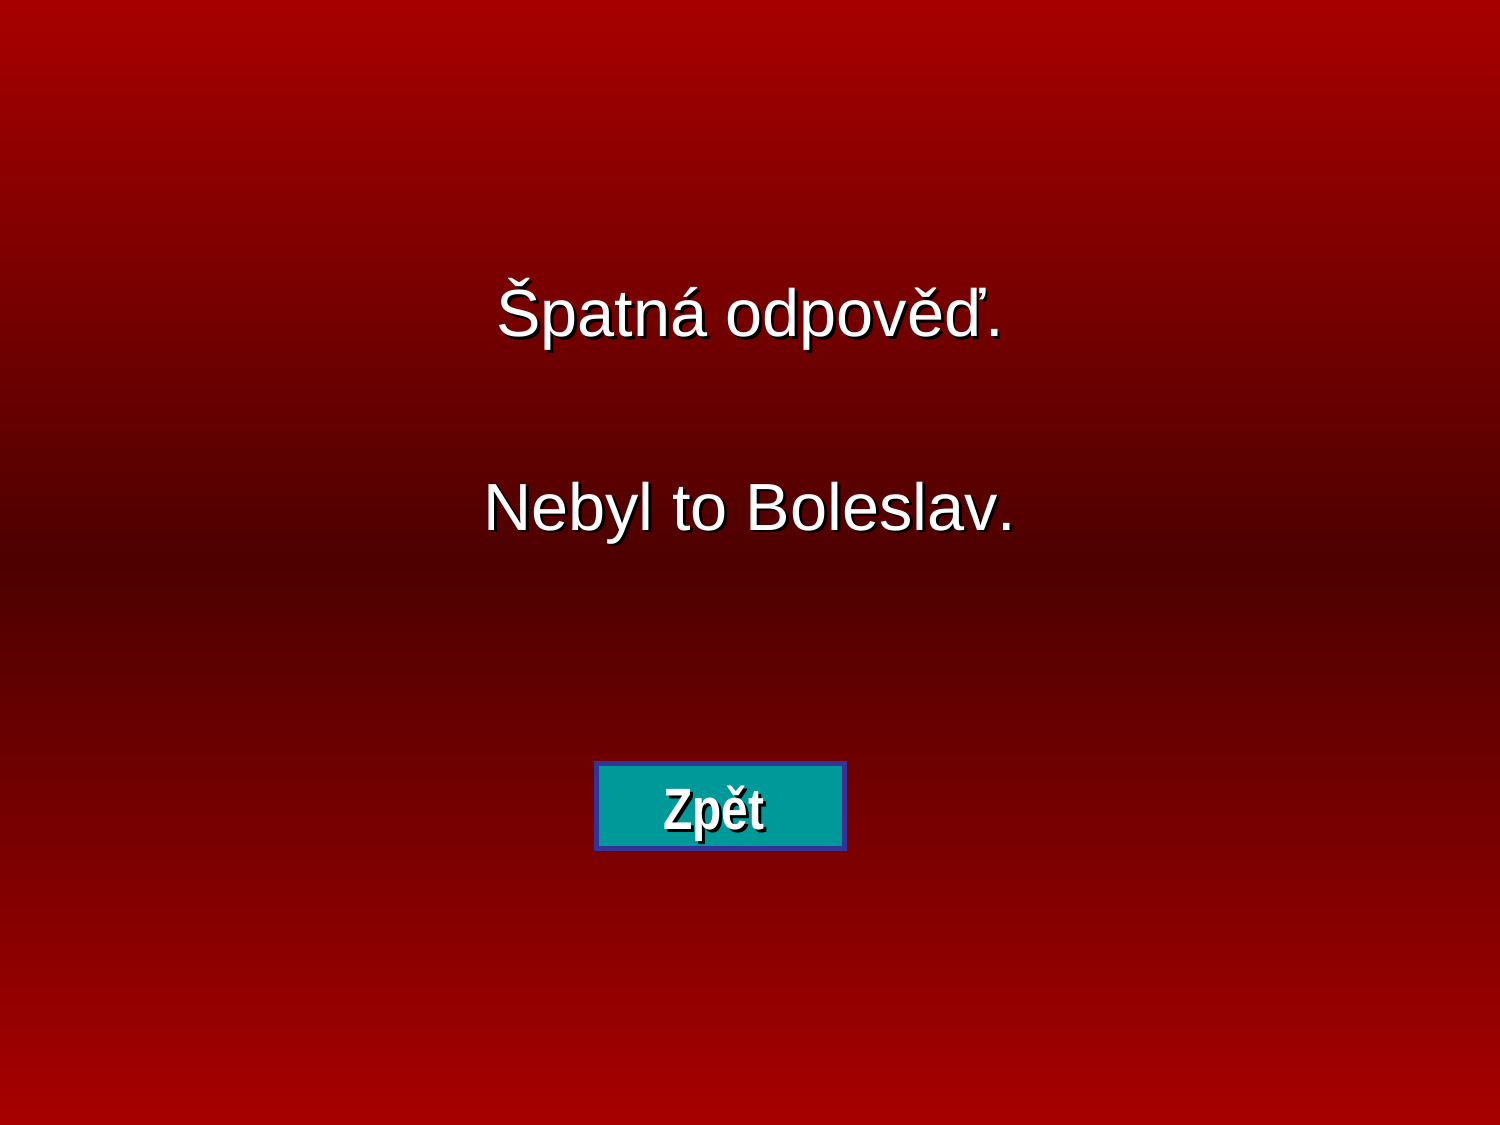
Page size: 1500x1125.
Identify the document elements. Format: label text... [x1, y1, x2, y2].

list Špatná odpověď. Nebyl to Boleslav. [75, 262, 1426, 1006]
text_box Zpět [596, 763, 845, 849]
